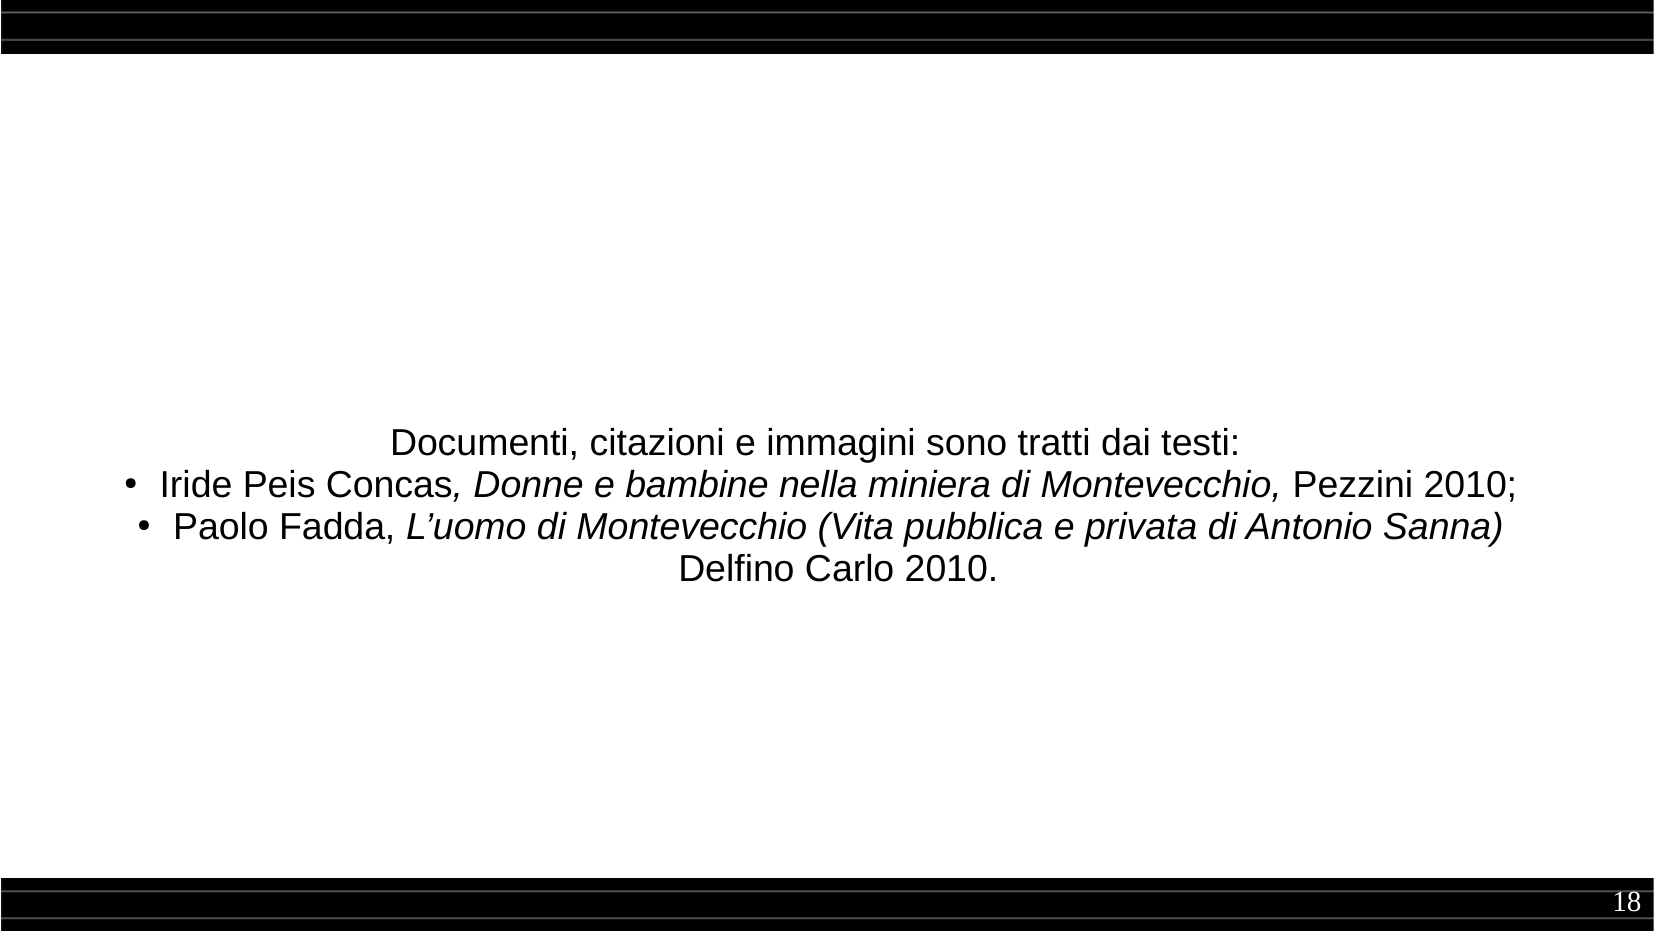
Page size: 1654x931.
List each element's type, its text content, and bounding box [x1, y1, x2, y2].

picture [1, 0, 1654, 54]
picture [1, 878, 1654, 931]
subtitle Documenti, citazioni e immagini sono tratti dai testi: Iride Peis Concas, Donne e bambine nella miniera di Montevecchio, Pezzini 2010; Paolo Fadda, L’uomo di Montevecchio (Vita pubblica e privata di Antonio Sanna) Delfino Carlo 2010. [76, 277, 1565, 764]
